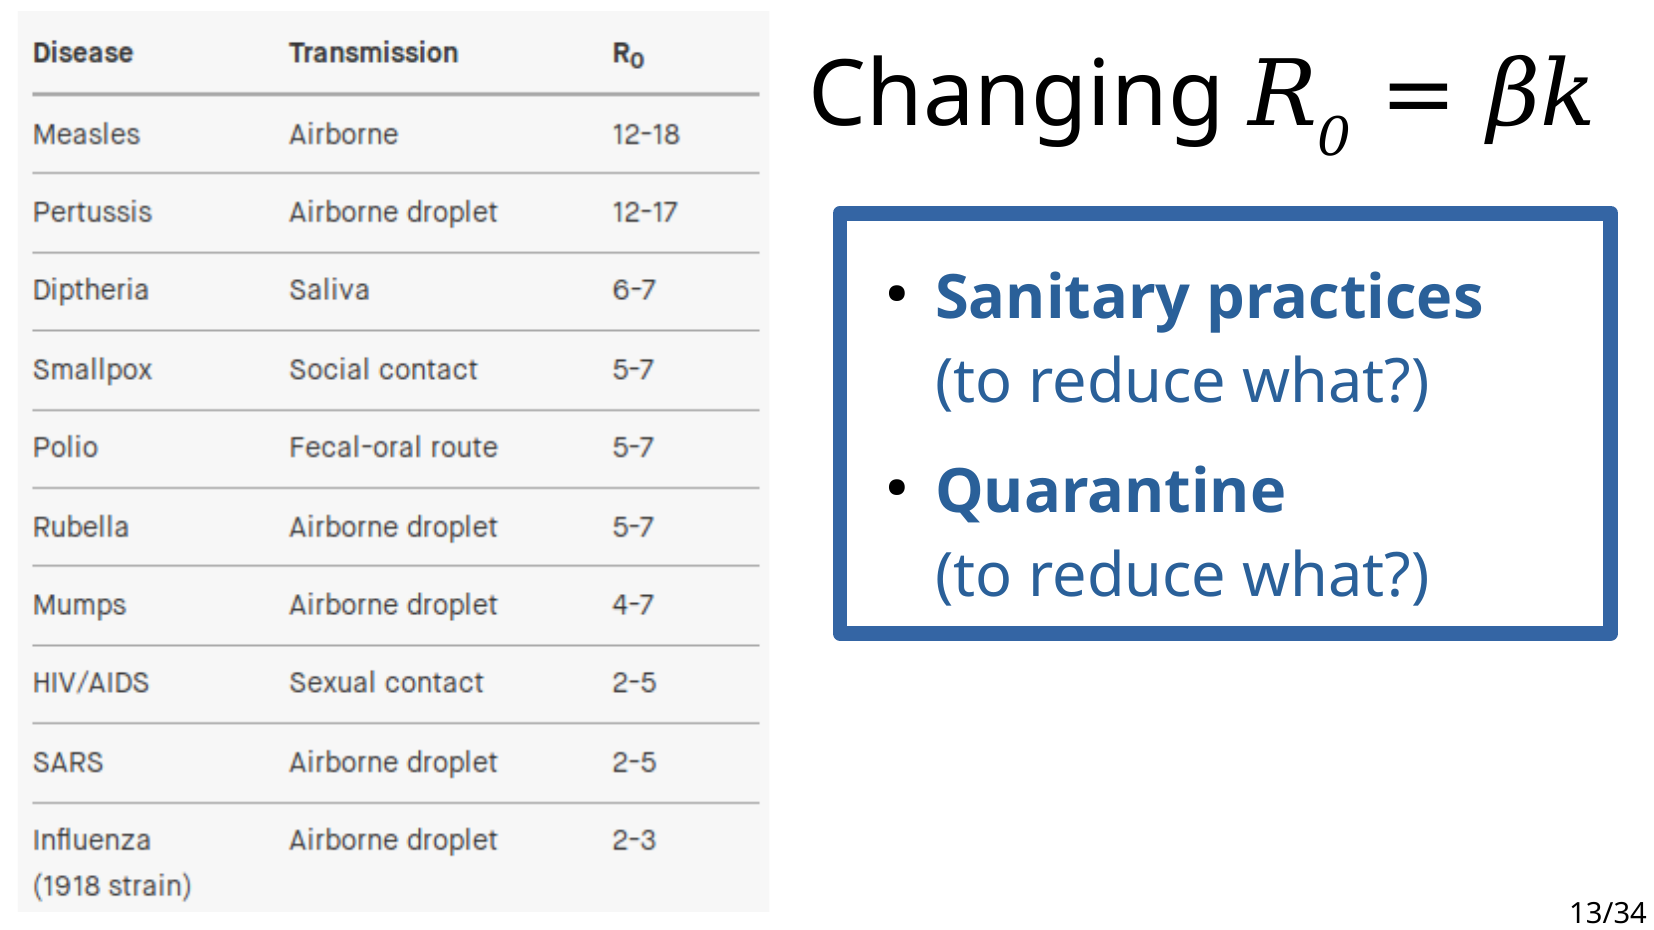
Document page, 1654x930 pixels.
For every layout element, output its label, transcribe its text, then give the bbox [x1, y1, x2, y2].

picture [17, 11, 770, 912]
list Sanitary practices (to reduce what?) Quarantine (to reduce what?) [870, 252, 1571, 616]
title Changing R0 = βk [751, 0, 1653, 195]
